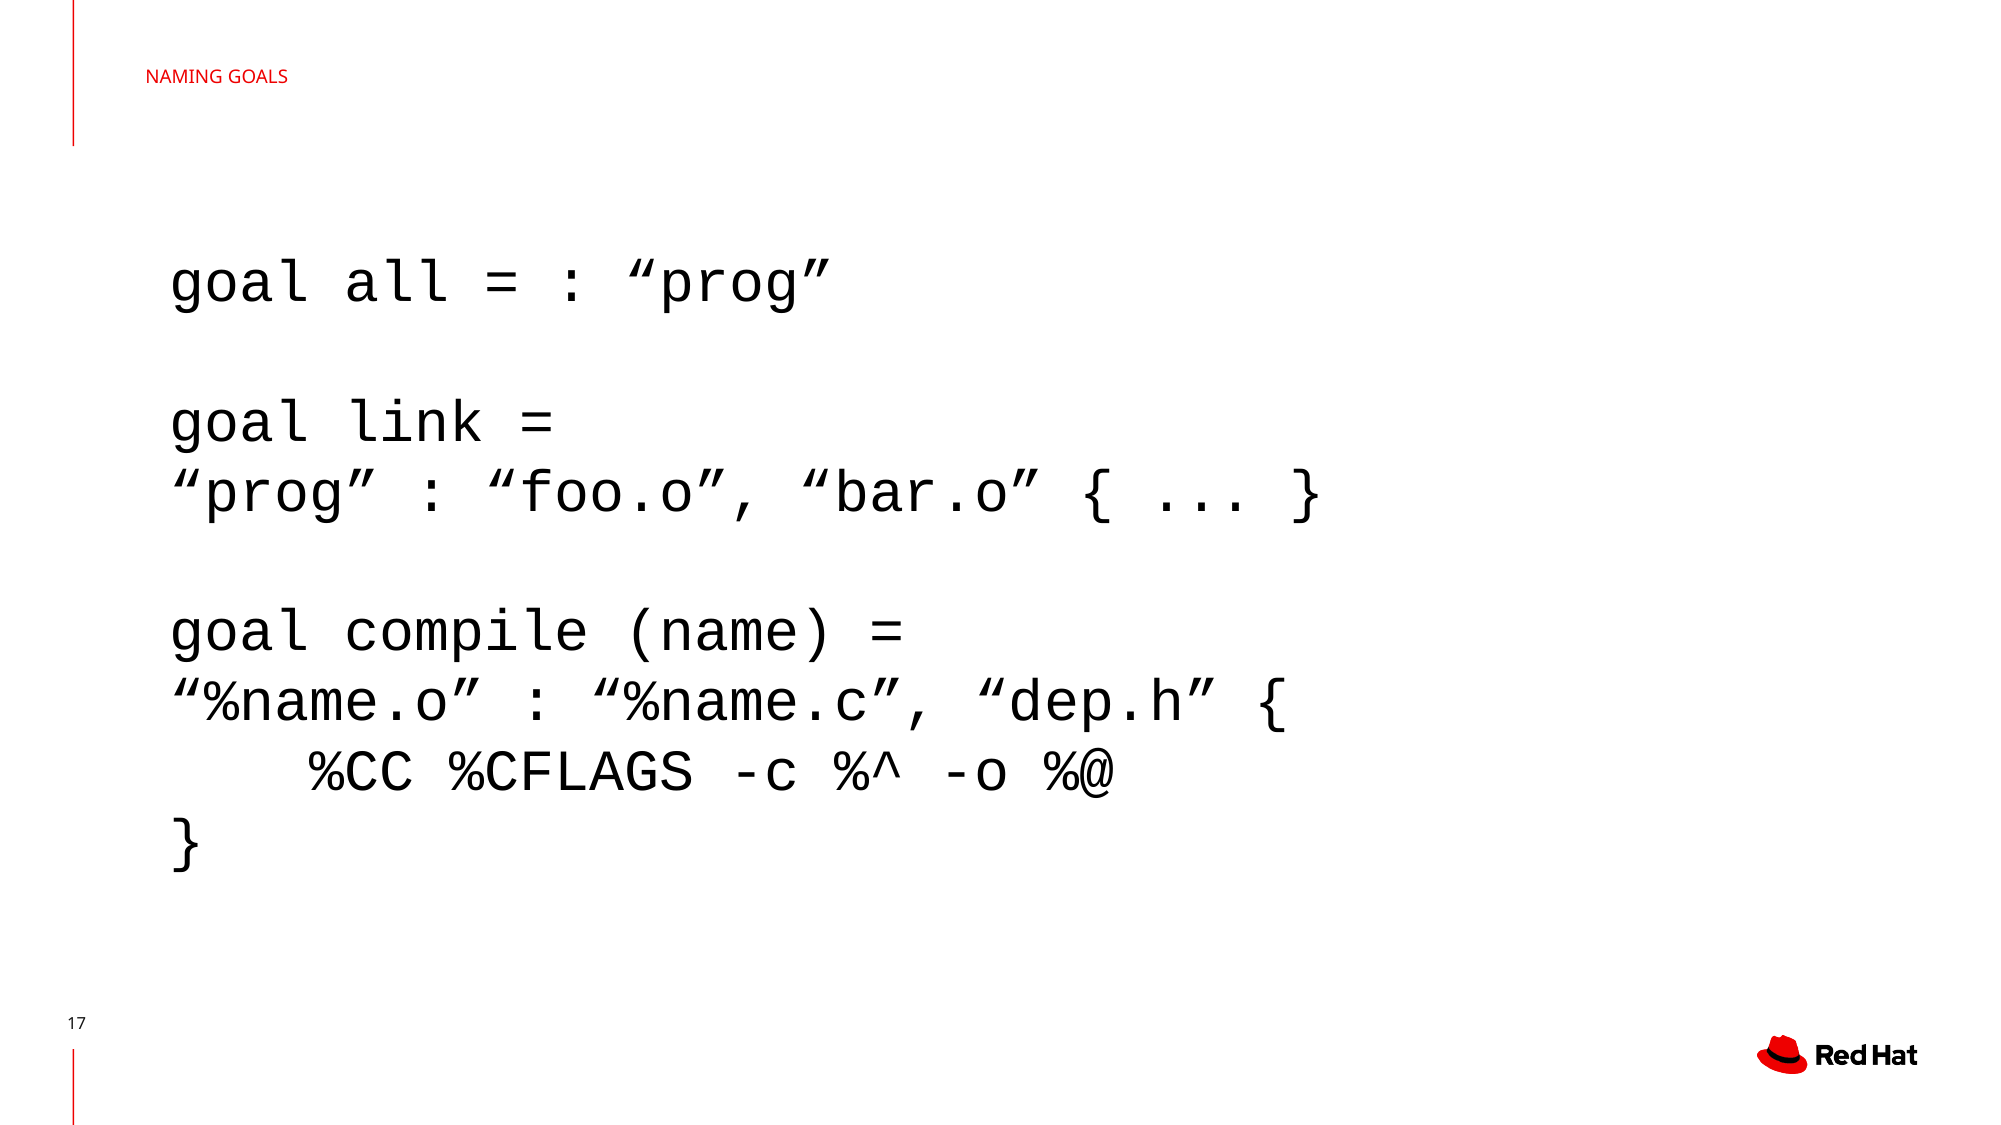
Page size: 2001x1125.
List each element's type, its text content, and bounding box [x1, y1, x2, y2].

text_box goal all = : “prog” goal link = “prog” : “foo.o”, “bar.o” { ... } goal compile (name) = “%name.o” : “%name.c”, “dep.h” { %CC %CFLAGS -c %^ -o %@ } [154, 235, 1807, 880]
text_box NAMING GOALS [73, 9, 918, 144]
picture [1757, 1035, 1918, 1074]
